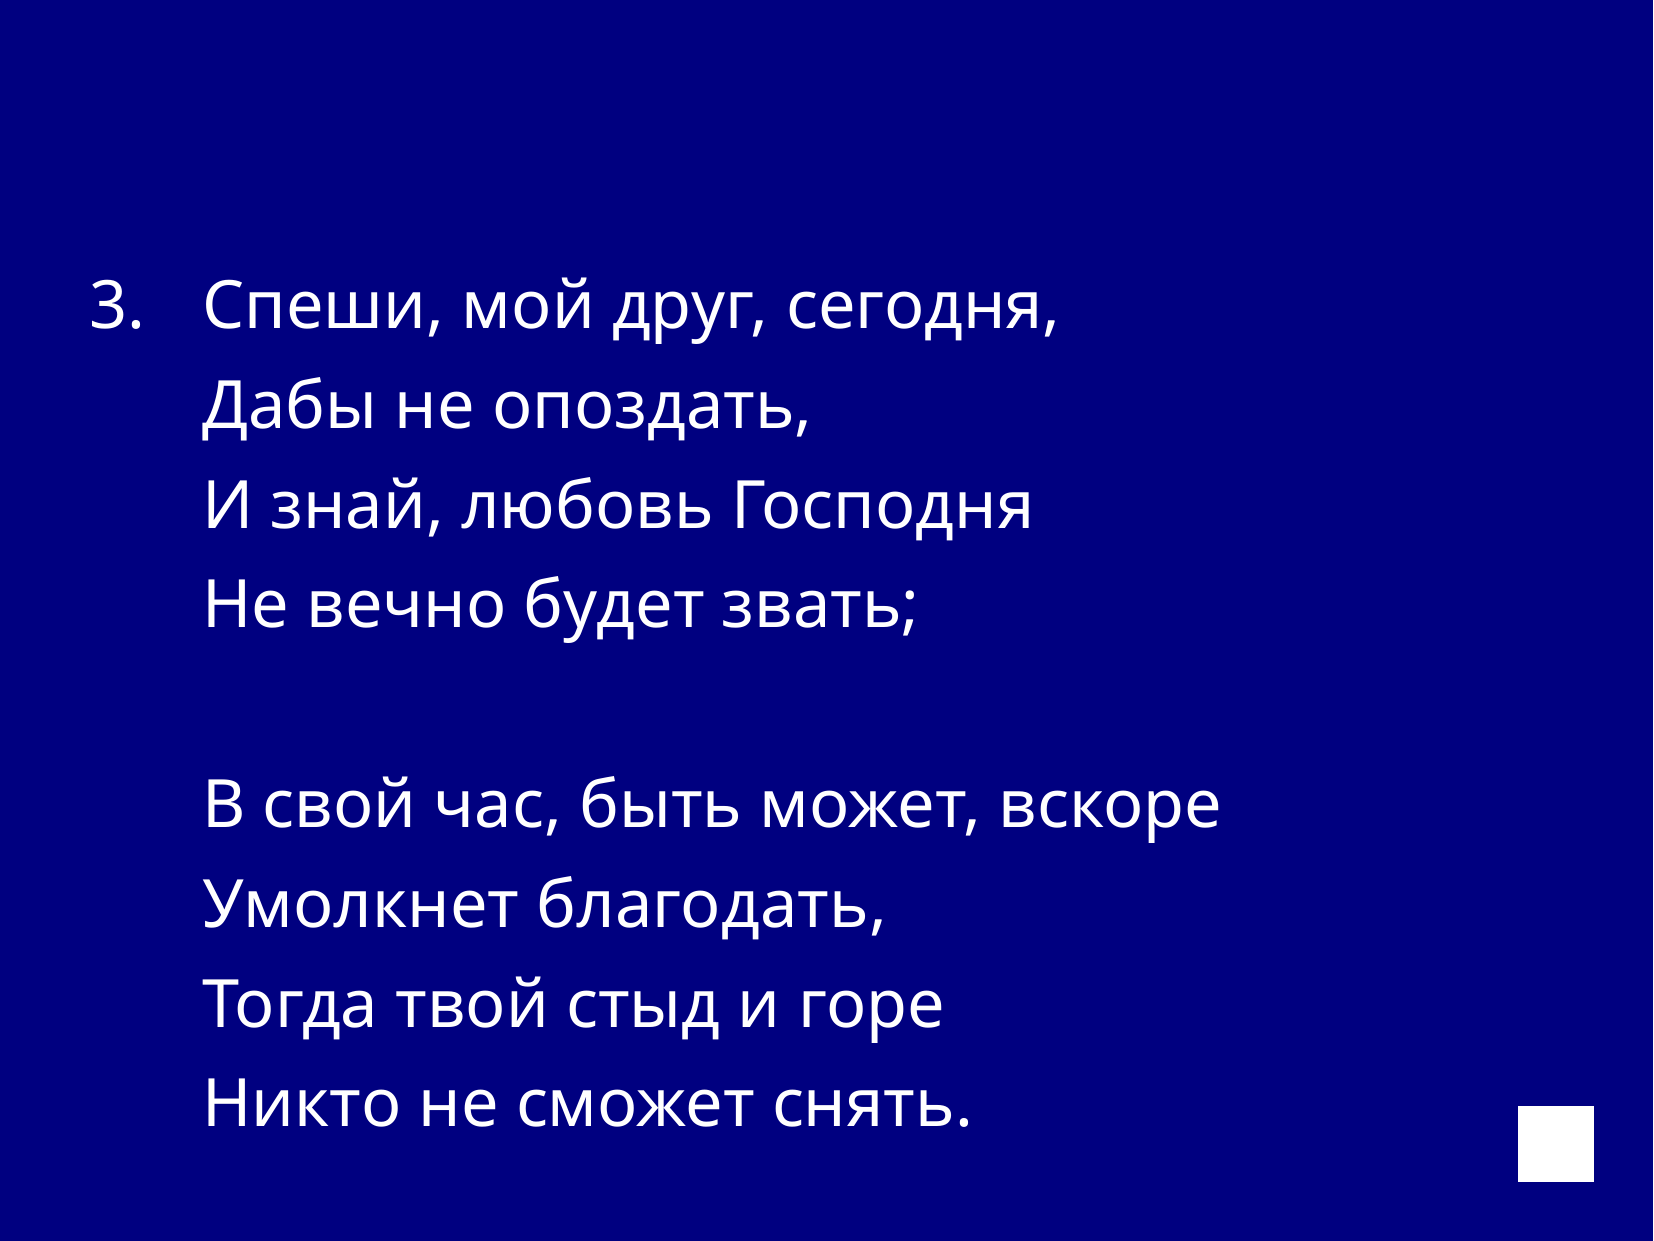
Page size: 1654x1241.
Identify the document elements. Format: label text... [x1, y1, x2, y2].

text_box [1518, 1106, 1594, 1182]
text_box 3. Спеши, мой друг, сегодня, Дабы не опоздать, И знай, любовь Господня Не вечно будет звать; В свой час, быть может, вскоре Умолкнет благодать, Тогда твой стыд и горе Никто не сможет снять. [75, 150, 1576, 1163]
